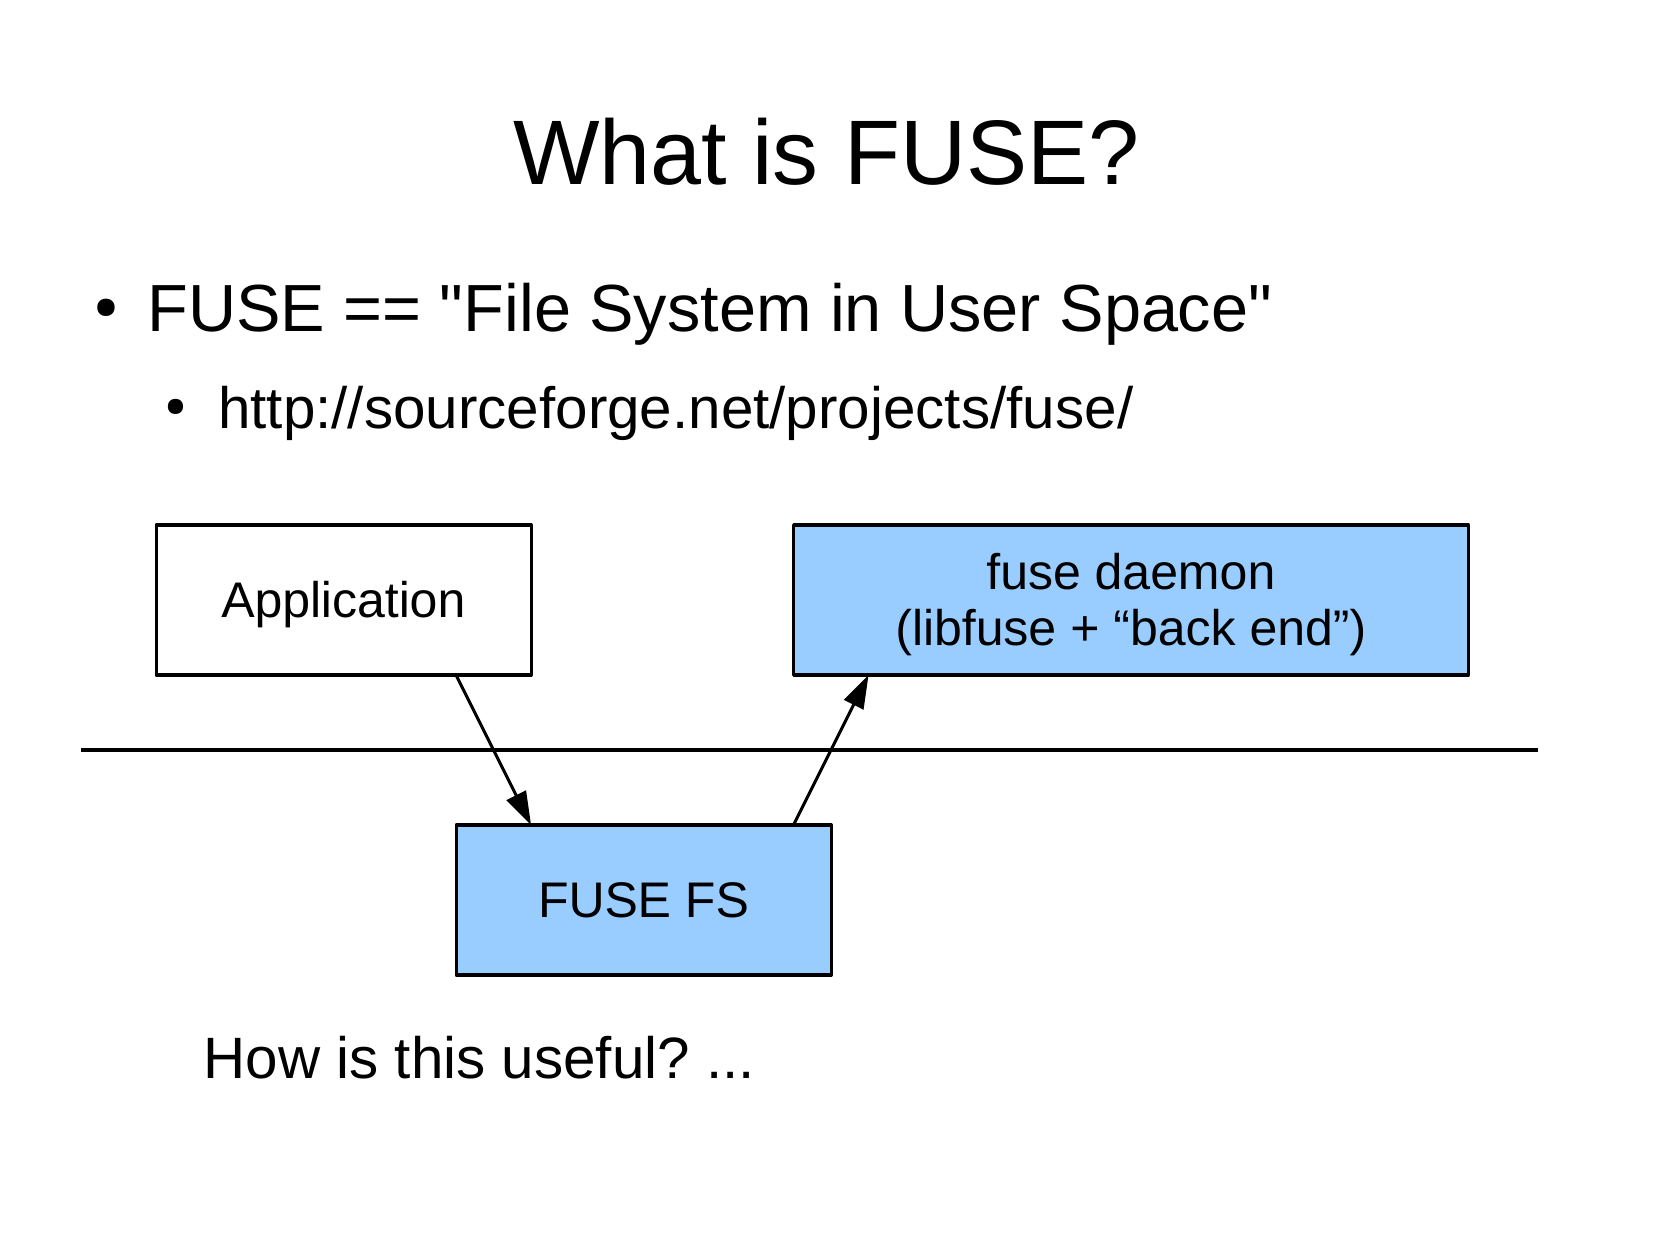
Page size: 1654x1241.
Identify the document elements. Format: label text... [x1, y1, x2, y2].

text_box How is this useful? ... [187, 1016, 1426, 1100]
text_box Application [156, 525, 532, 676]
text_box fuse daemon (libfuse + “back end”) [793, 525, 1469, 676]
list FUSE == "File System in User Space" http://sourceforge.net/projects/fuse/ [75, 270, 1564, 1128]
title What is FUSE? [82, 49, 1571, 257]
text_box FUSE FS [456, 825, 832, 976]
